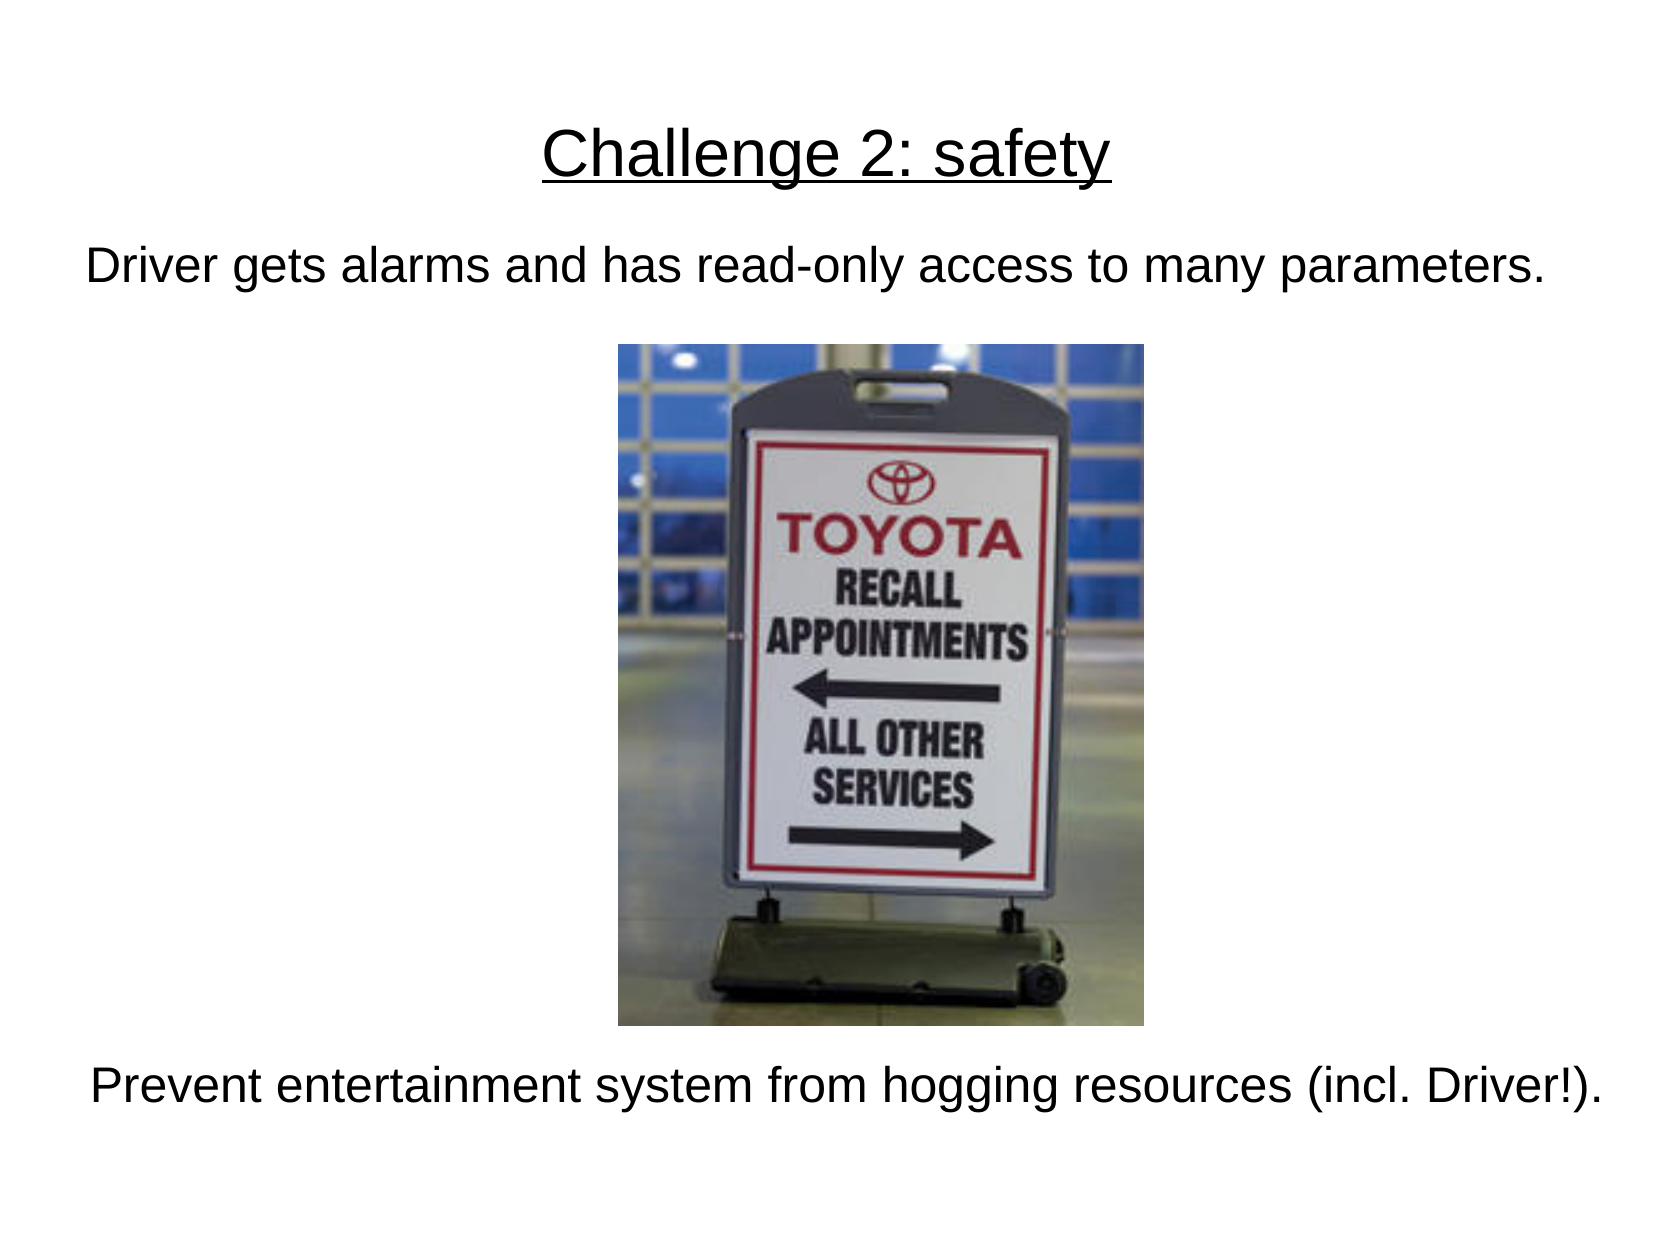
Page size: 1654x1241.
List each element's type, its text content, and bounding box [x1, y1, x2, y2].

text_box Driver gets alarms and has read-only access to many parameters. [70, 229, 1564, 301]
picture [618, 344, 1144, 1027]
title Challenge 2: safety [82, 49, 1571, 257]
text_box Prevent entertainment system from hogging resources (incl. Driver!). [75, 1050, 1635, 1121]
